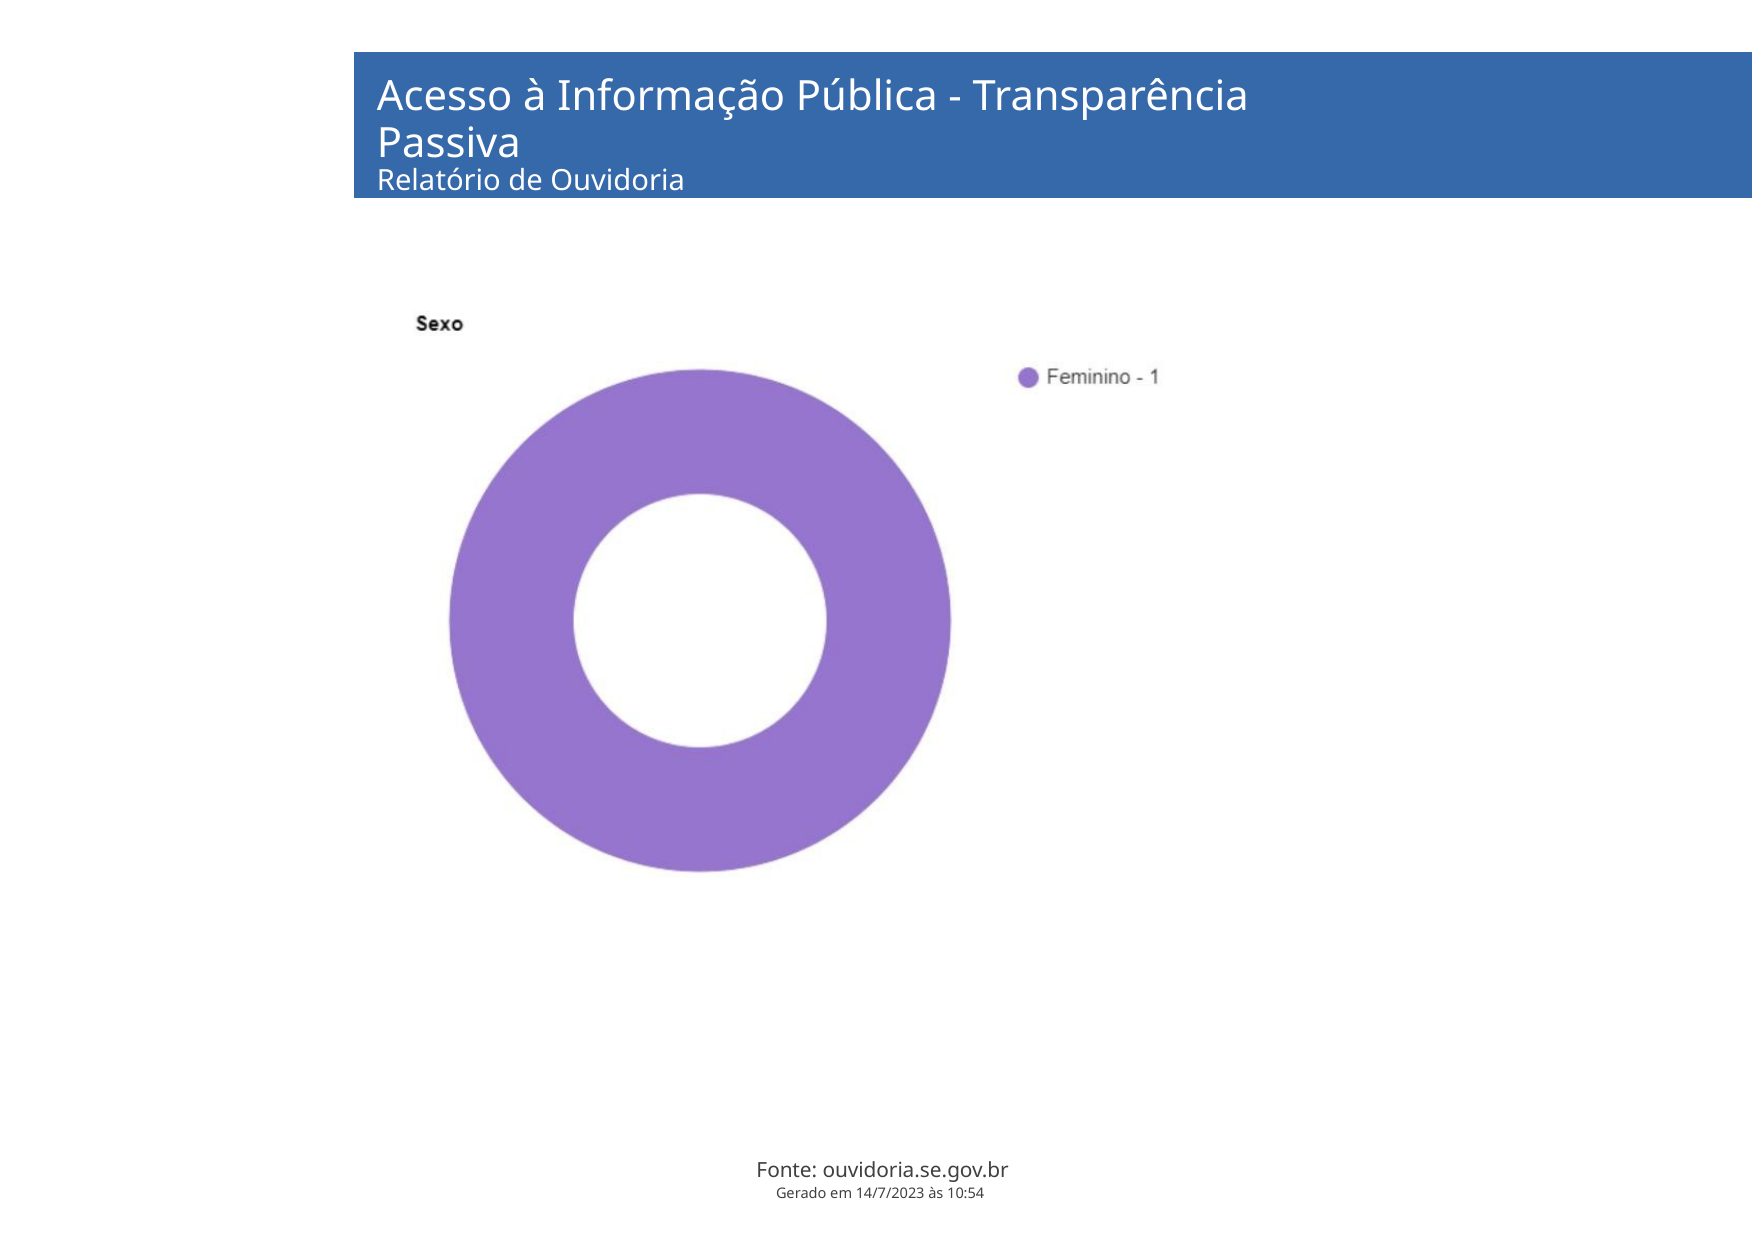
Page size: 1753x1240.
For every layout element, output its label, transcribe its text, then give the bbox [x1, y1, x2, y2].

text_box [155, 211, 1599, 1028]
text_box Acesso à Informação Pública - Transparência Passiva Relatório de Ouvidoria EMSETUR - Maio a Maio de 2023 [376, 72, 1403, 228]
text_box Fonte: ouvidoria.se.gov.br Gerado em 14/7/2023 às 10:54 [756, 1158, 1023, 1202]
text_box [354, 52, 1752, 198]
